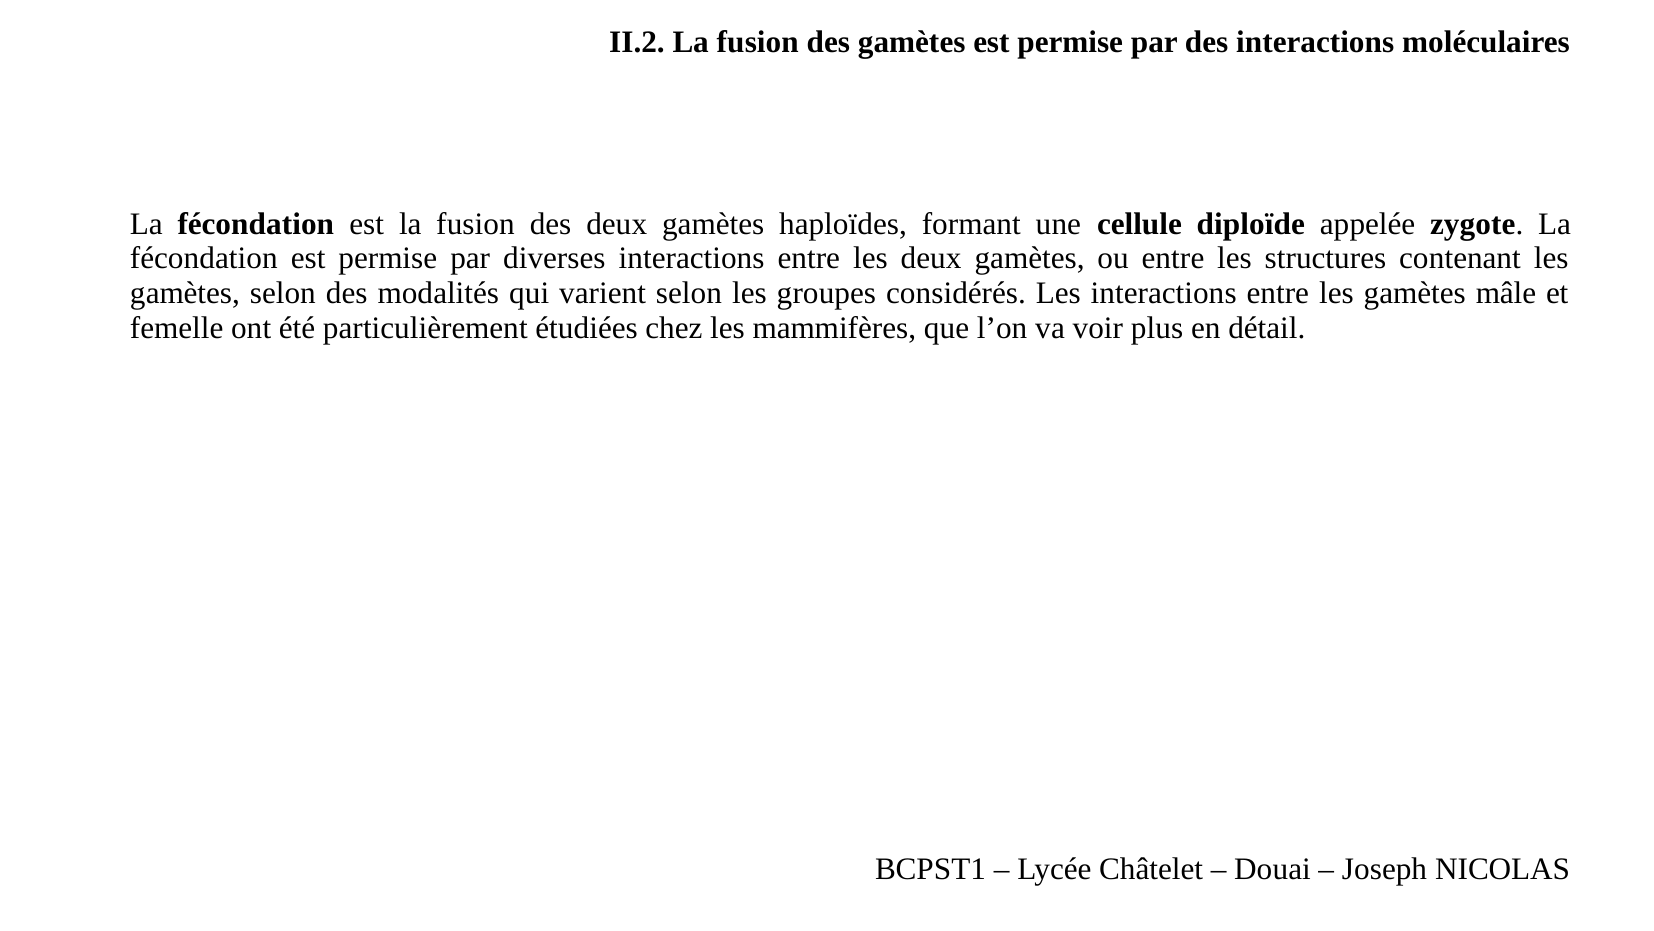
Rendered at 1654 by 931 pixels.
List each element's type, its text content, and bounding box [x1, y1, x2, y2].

text_box II.2. La fusion des gamètes est permise par des interactions moléculaires [165, 5, 1572, 78]
text_box La fécondation est la fusion des deux gamètes haploïdes, formant une cellule diploïde appelée zygote. La fécondation est permise par diverses interactions entre les deux gamètes, ou entre les structures contenant les gamètes, selon des modalités qui varient selon les groupes considérés. Les interactions entre les gamètes mâle et femelle ont été particulièrement étudiées chez les mammifères, que l’on va voir plus en détail. [129, 206, 1571, 603]
text_box BCPST1 – Lycée Châtelet – Douai – Joseph NICOLAS [637, 832, 1571, 905]
